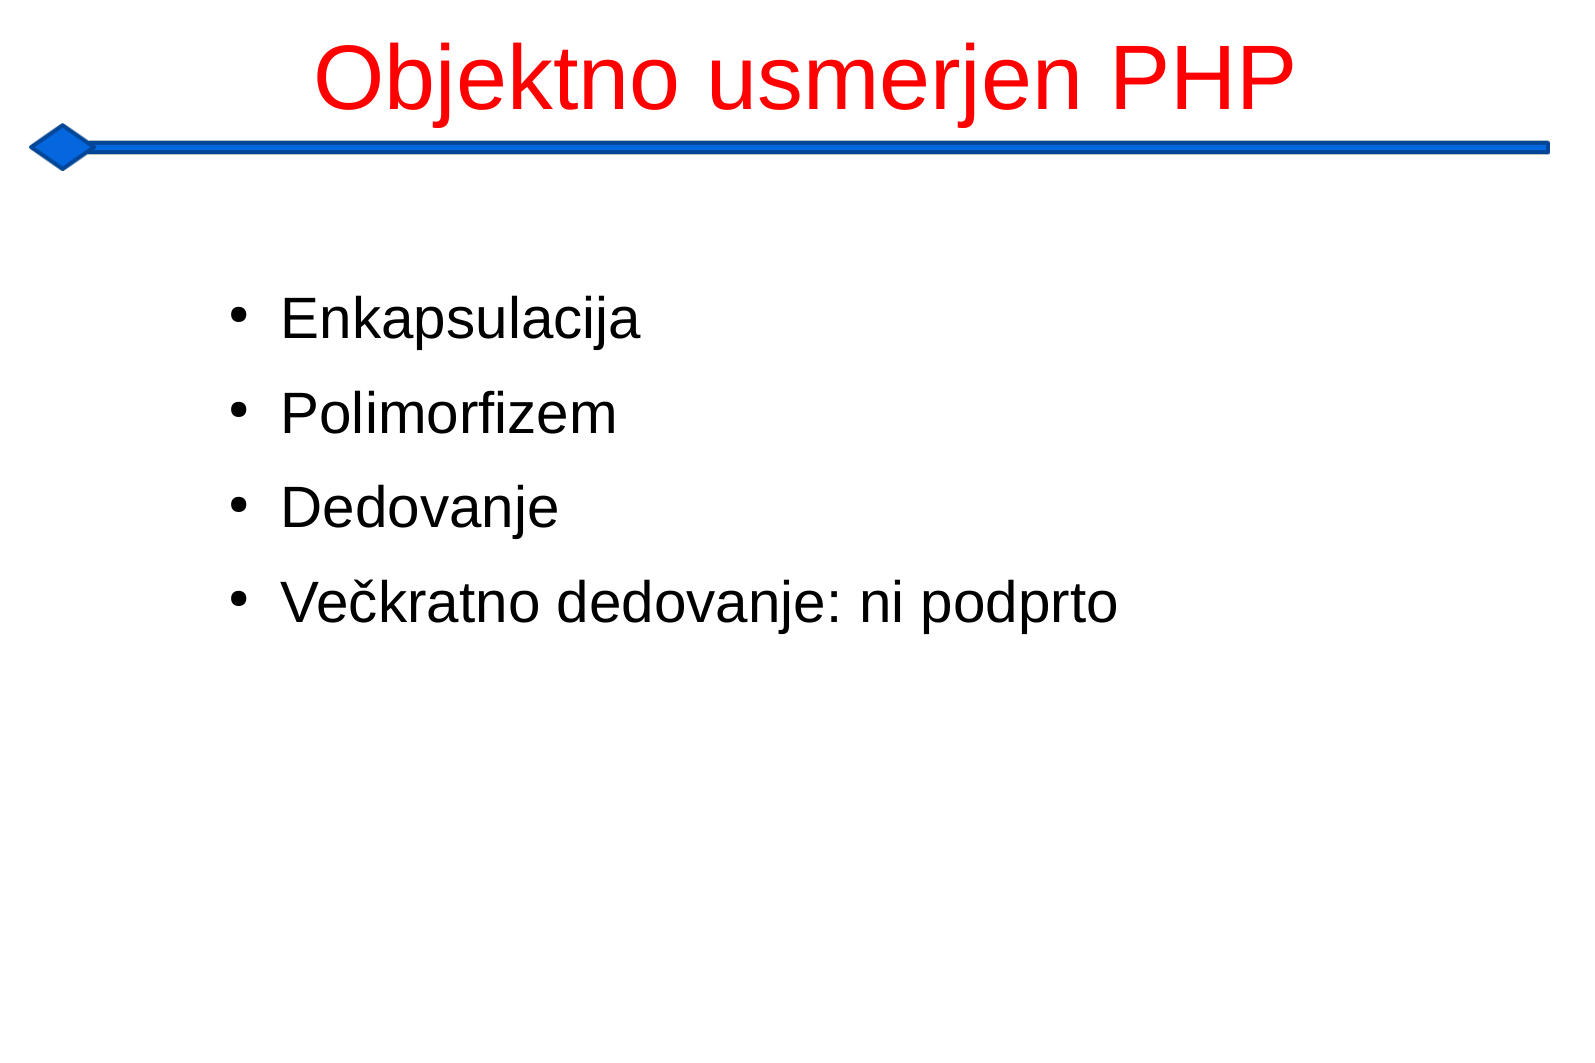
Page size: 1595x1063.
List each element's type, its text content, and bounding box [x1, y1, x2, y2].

picture [28, 122, 1551, 172]
list Enkapsulacija Polimorfizem Dedovanje Večkratno dedovanje: ni podprto [211, 285, 1473, 881]
title Objektno usmerjen PHP [176, 0, 1436, 157]
